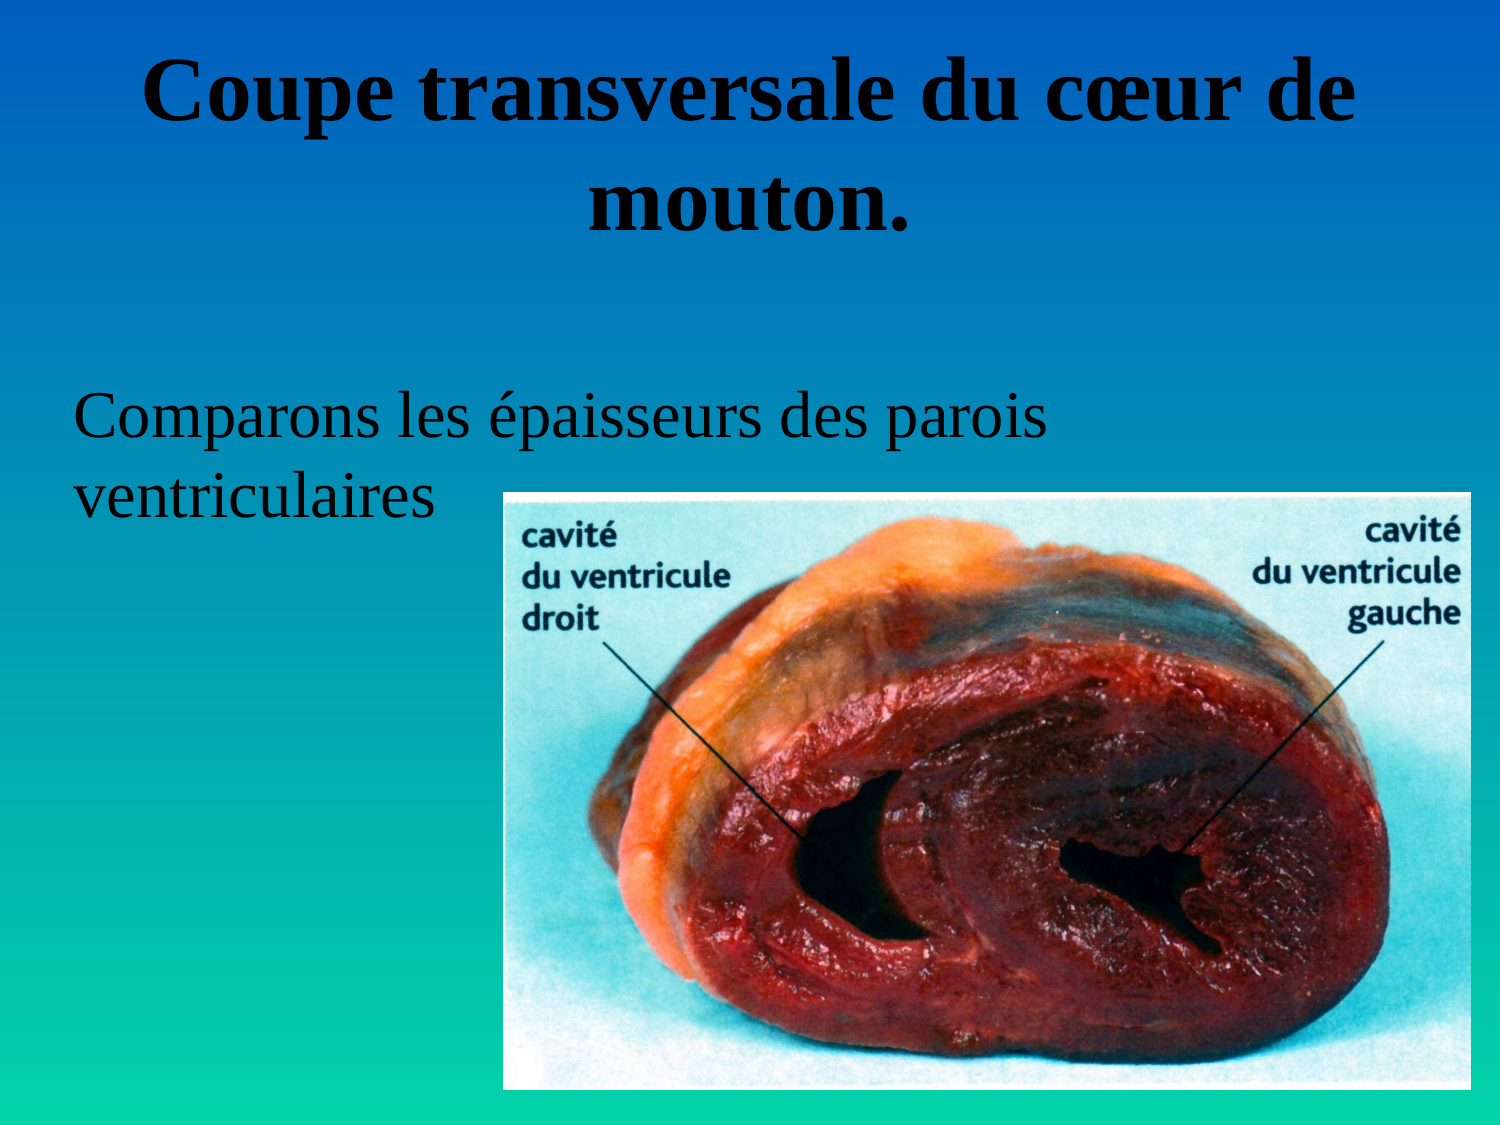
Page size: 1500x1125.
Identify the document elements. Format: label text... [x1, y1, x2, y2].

text_box Comparons les épaisseurs des parois ventriculaires [58, 363, 1254, 539]
text_box Coupe transversale du cœur de mouton. [75, 21, 1426, 257]
picture [503, 493, 1471, 1090]
